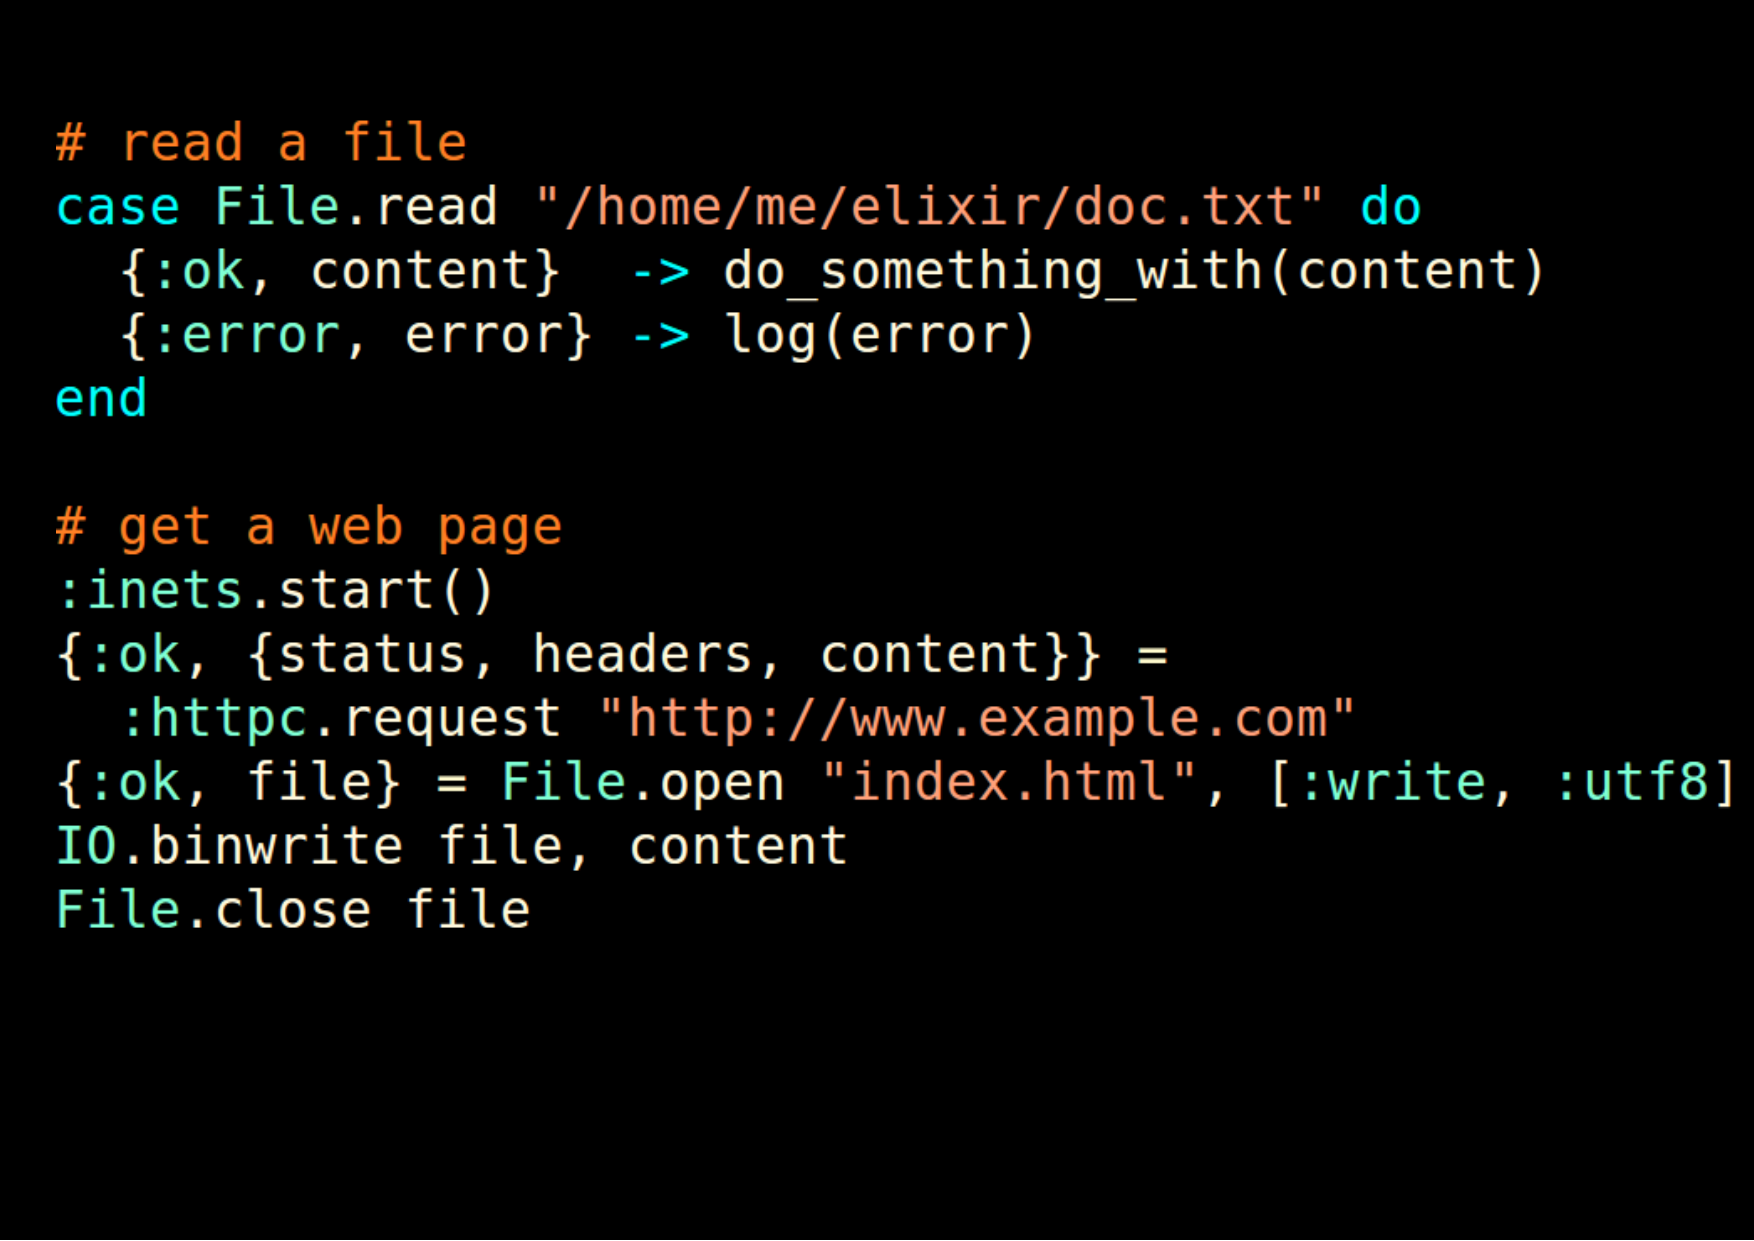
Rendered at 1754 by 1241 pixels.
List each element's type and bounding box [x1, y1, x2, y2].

picture [56, 114, 1754, 947]
